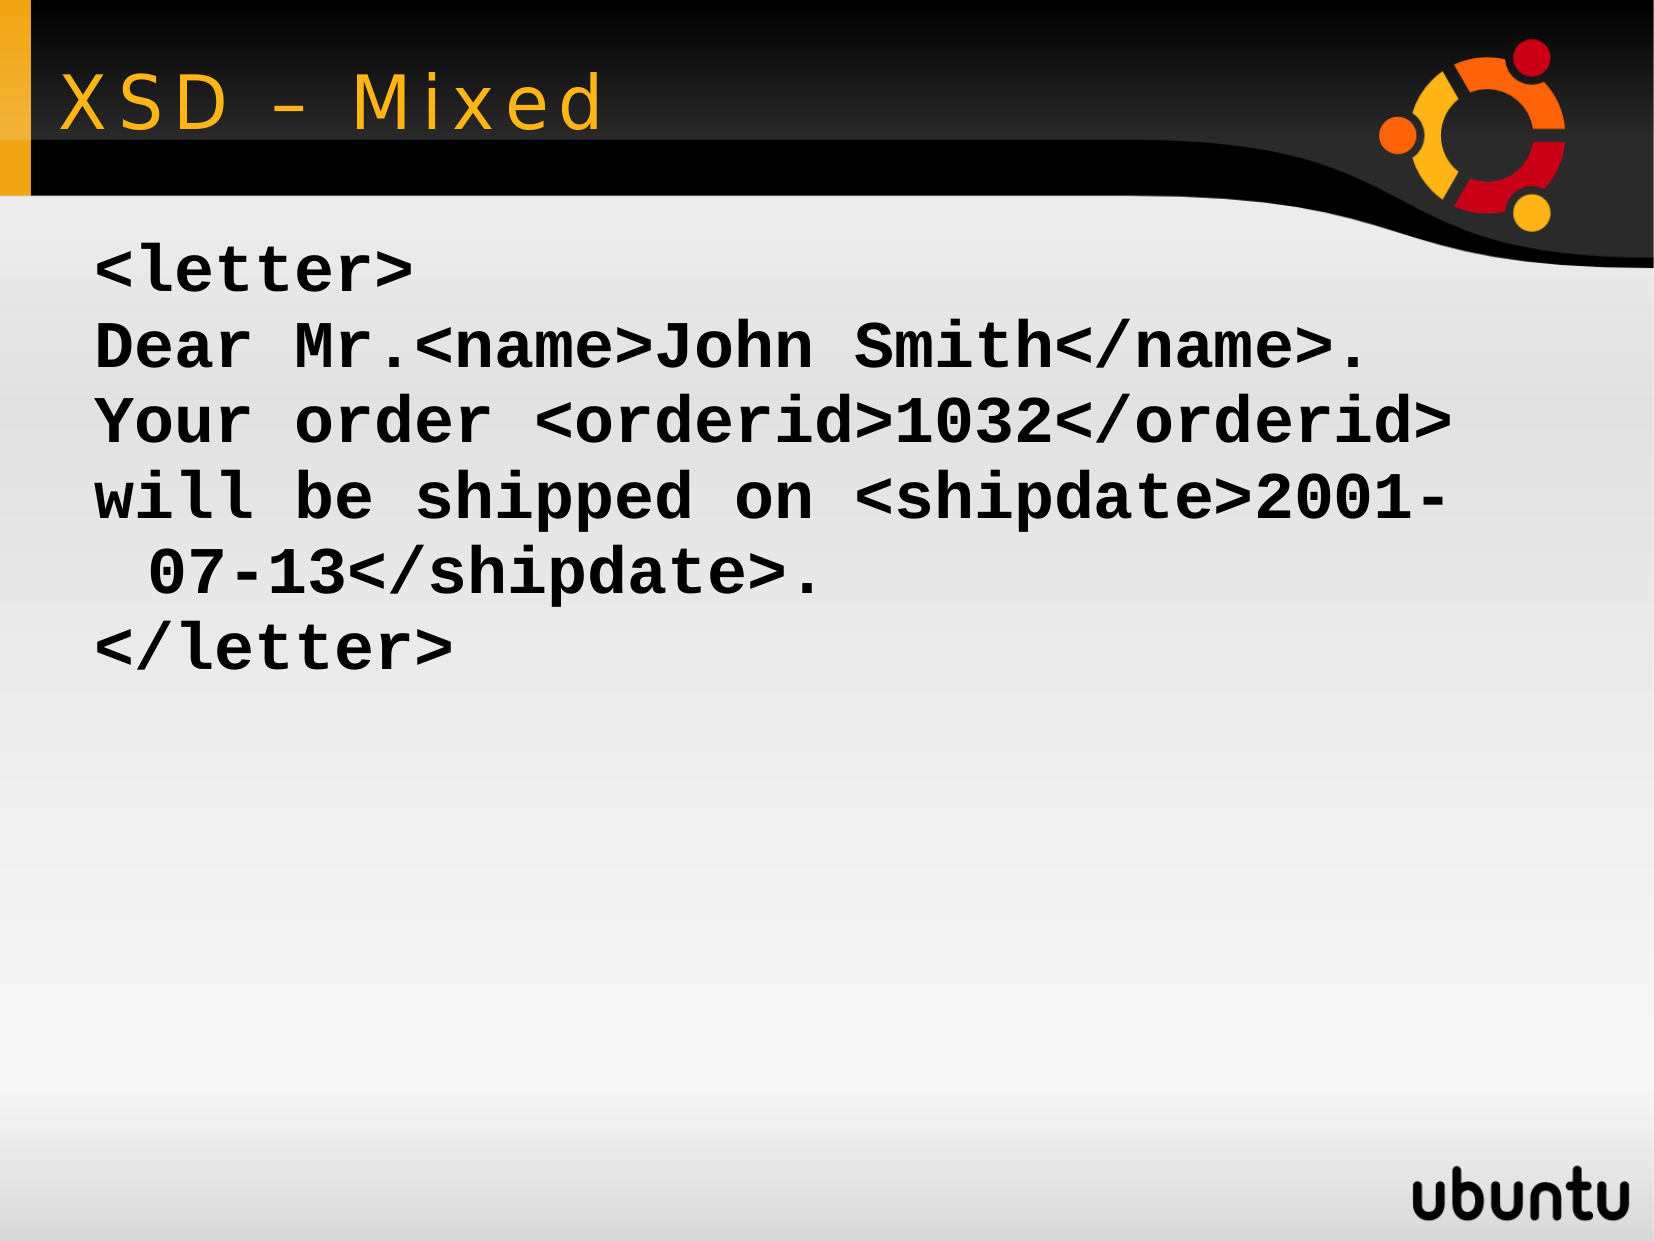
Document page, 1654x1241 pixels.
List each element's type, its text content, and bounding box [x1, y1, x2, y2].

picture [0, 0, 1654, 1241]
title XSD – Mixed [59, 29, 1270, 178]
list <letter> Dear Mr.<name>John Smith</name>. Your order <orderid>1032</orderid> will be shipped on <shipdate>2001-07-13</shipdate>. </letter> [76, 236, 1565, 1055]
